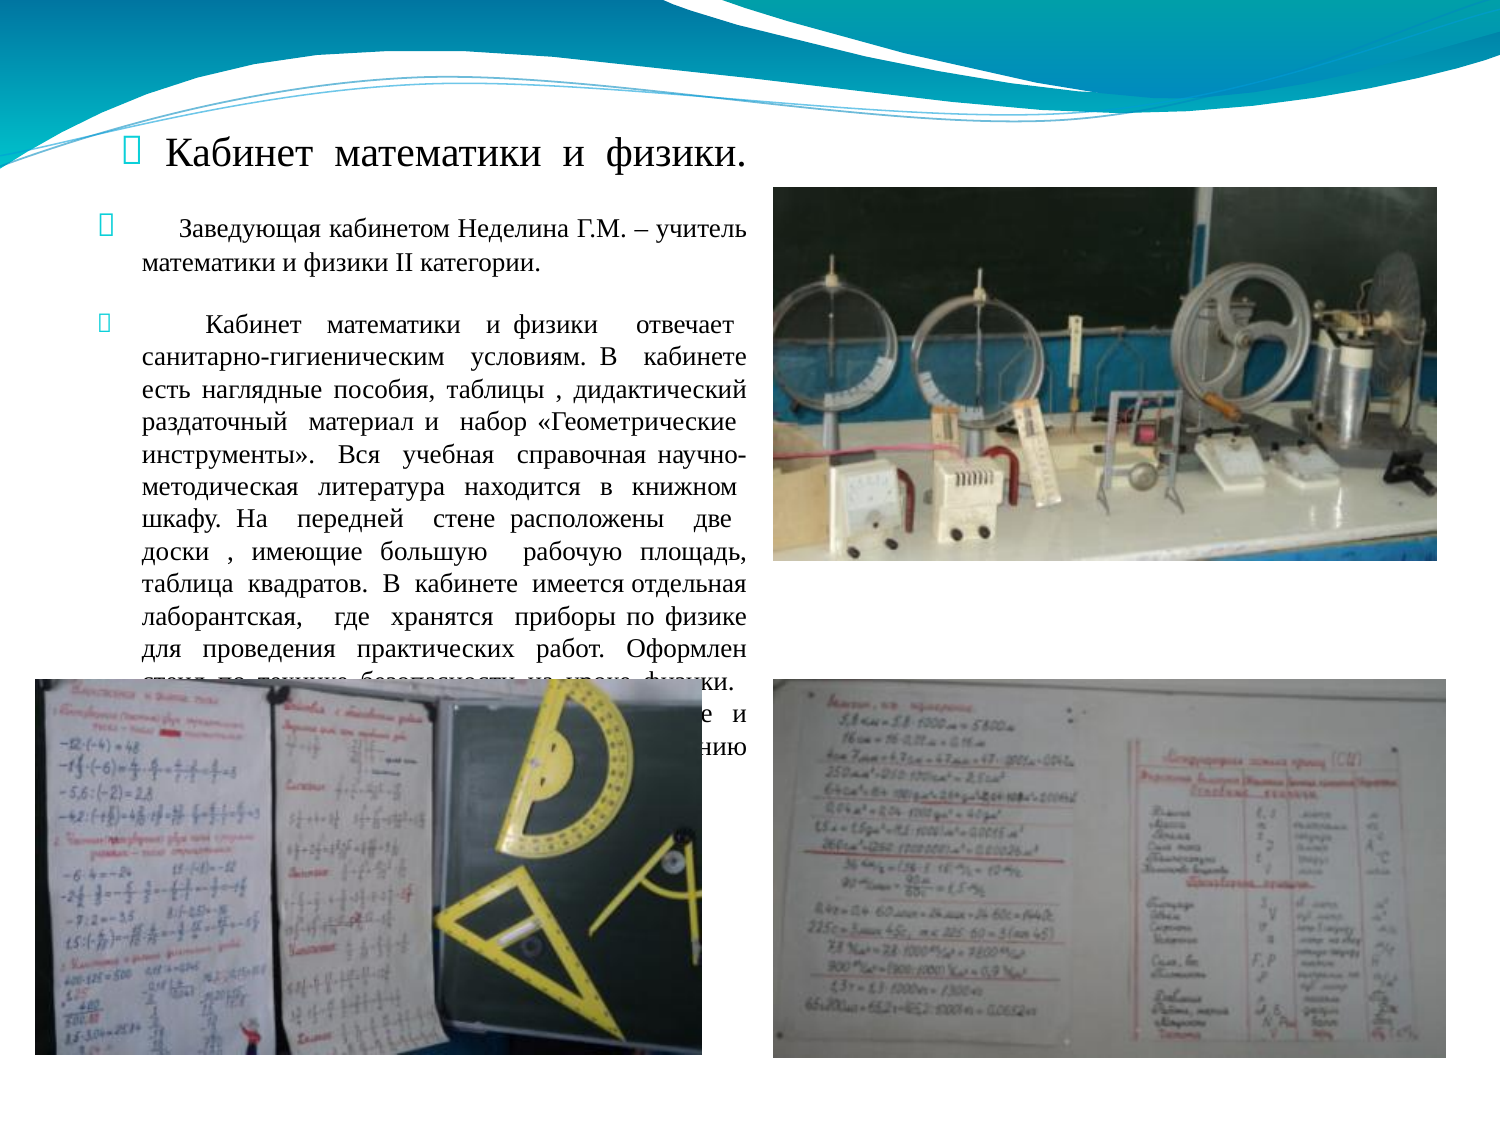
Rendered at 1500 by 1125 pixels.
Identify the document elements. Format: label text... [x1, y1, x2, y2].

picture [35, 679, 702, 1055]
list Кабинет математики и физики. Заведующая кабинетом Неделина Г.М. – учитель математики и физики II категории. Кабинет математики и физики отвечает санитарно-гигиеническим условиям. В кабинете есть наглядные пособия, таблицы , дидактический раздаточный материал и набор «Геометрические инструменты». Вся учебная справочная научно-методическая литература находится в книжном шкафу. На передней стене расположены две доски , имеющие большую рабочую площадь, таблица квадратов. В кабинете имеется отдельная лаборантская, где хранятся приборы по физике для проведения практических работ. Оформлен стенд по технике безопасности на уроке физики. Каждое пособие , находящееся в кабинете и лаборантской способствует повышению мотивации учебной деятельности. [82, 117, 762, 668]
picture [773, 187, 1437, 561]
picture [773, 679, 1446, 1058]
